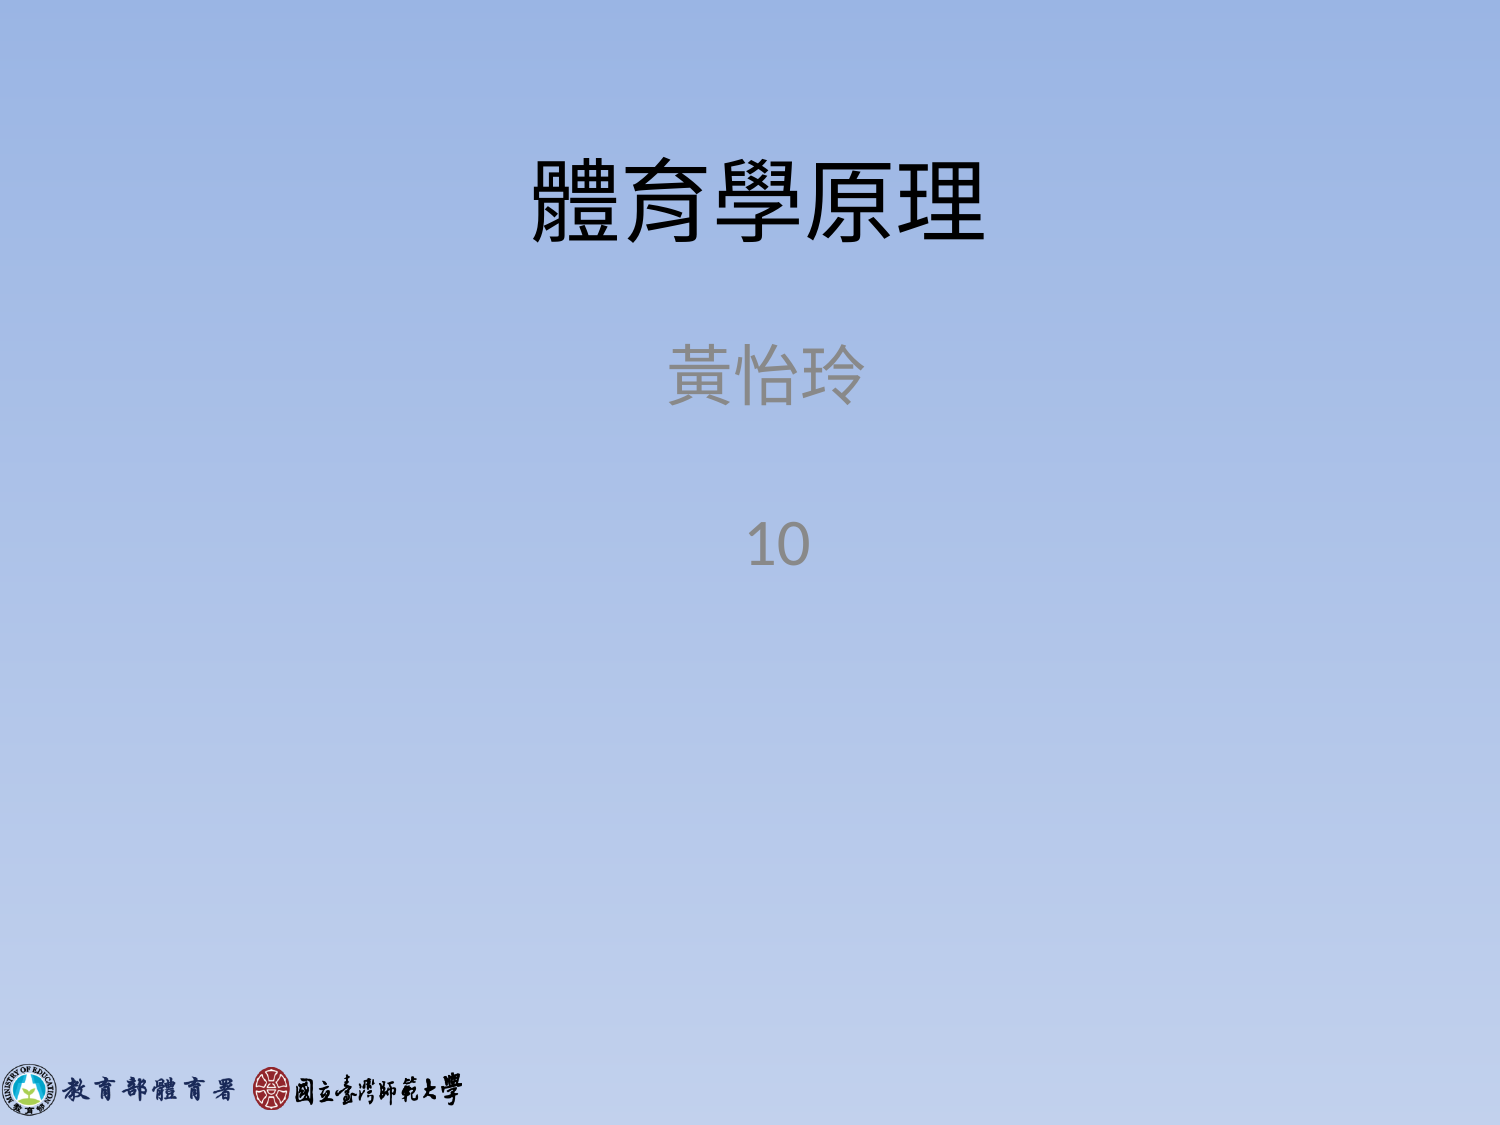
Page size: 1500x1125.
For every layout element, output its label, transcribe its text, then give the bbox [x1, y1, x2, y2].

picture [0, 1051, 243, 1125]
picture [253, 1067, 462, 1110]
text_box 10 [251, 491, 1302, 598]
subtitle 黃怡玲 [242, 326, 1293, 433]
title 體育學原理 [121, 78, 1397, 320]
